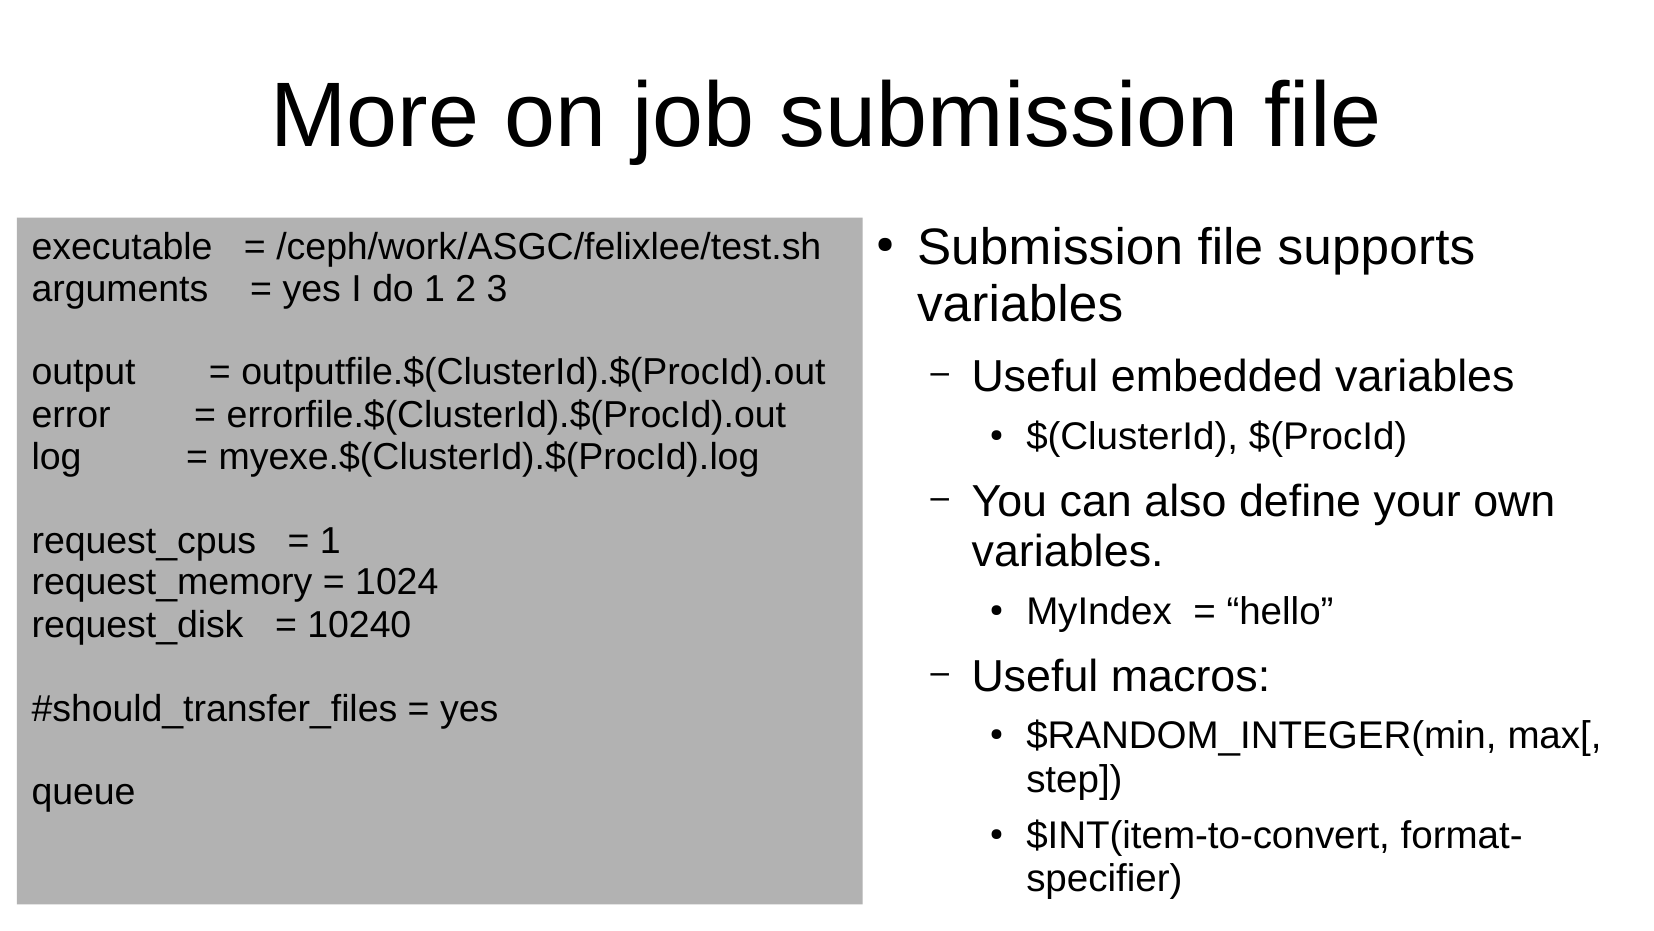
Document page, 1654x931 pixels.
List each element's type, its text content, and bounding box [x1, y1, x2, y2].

text_box executable = /ceph/work/ASGC/felixlee/test.sh arguments = yes I do 1 2 3 output = outputfile.$(ClusterId).$(ProcId).out error = errorfile.$(ClusterId).$(ProcId).out log = myexe.$(ClusterId).$(ProcId).log request_cpus = 1 request_memory = 1024 request_disk = 10240 #should_transfer_files = yes queue [16, 217, 863, 905]
list Submission file supports variables Useful embedded variables $(ClusterId), $(ProcId) You can also define your own variables. MyIndex = “hello” Useful macros: $RANDOM_INTEGER(min, max[, step]) $INT(item-to-convert, format-specifier) [862, 217, 1613, 901]
title More on job submission file [82, 37, 1571, 193]
